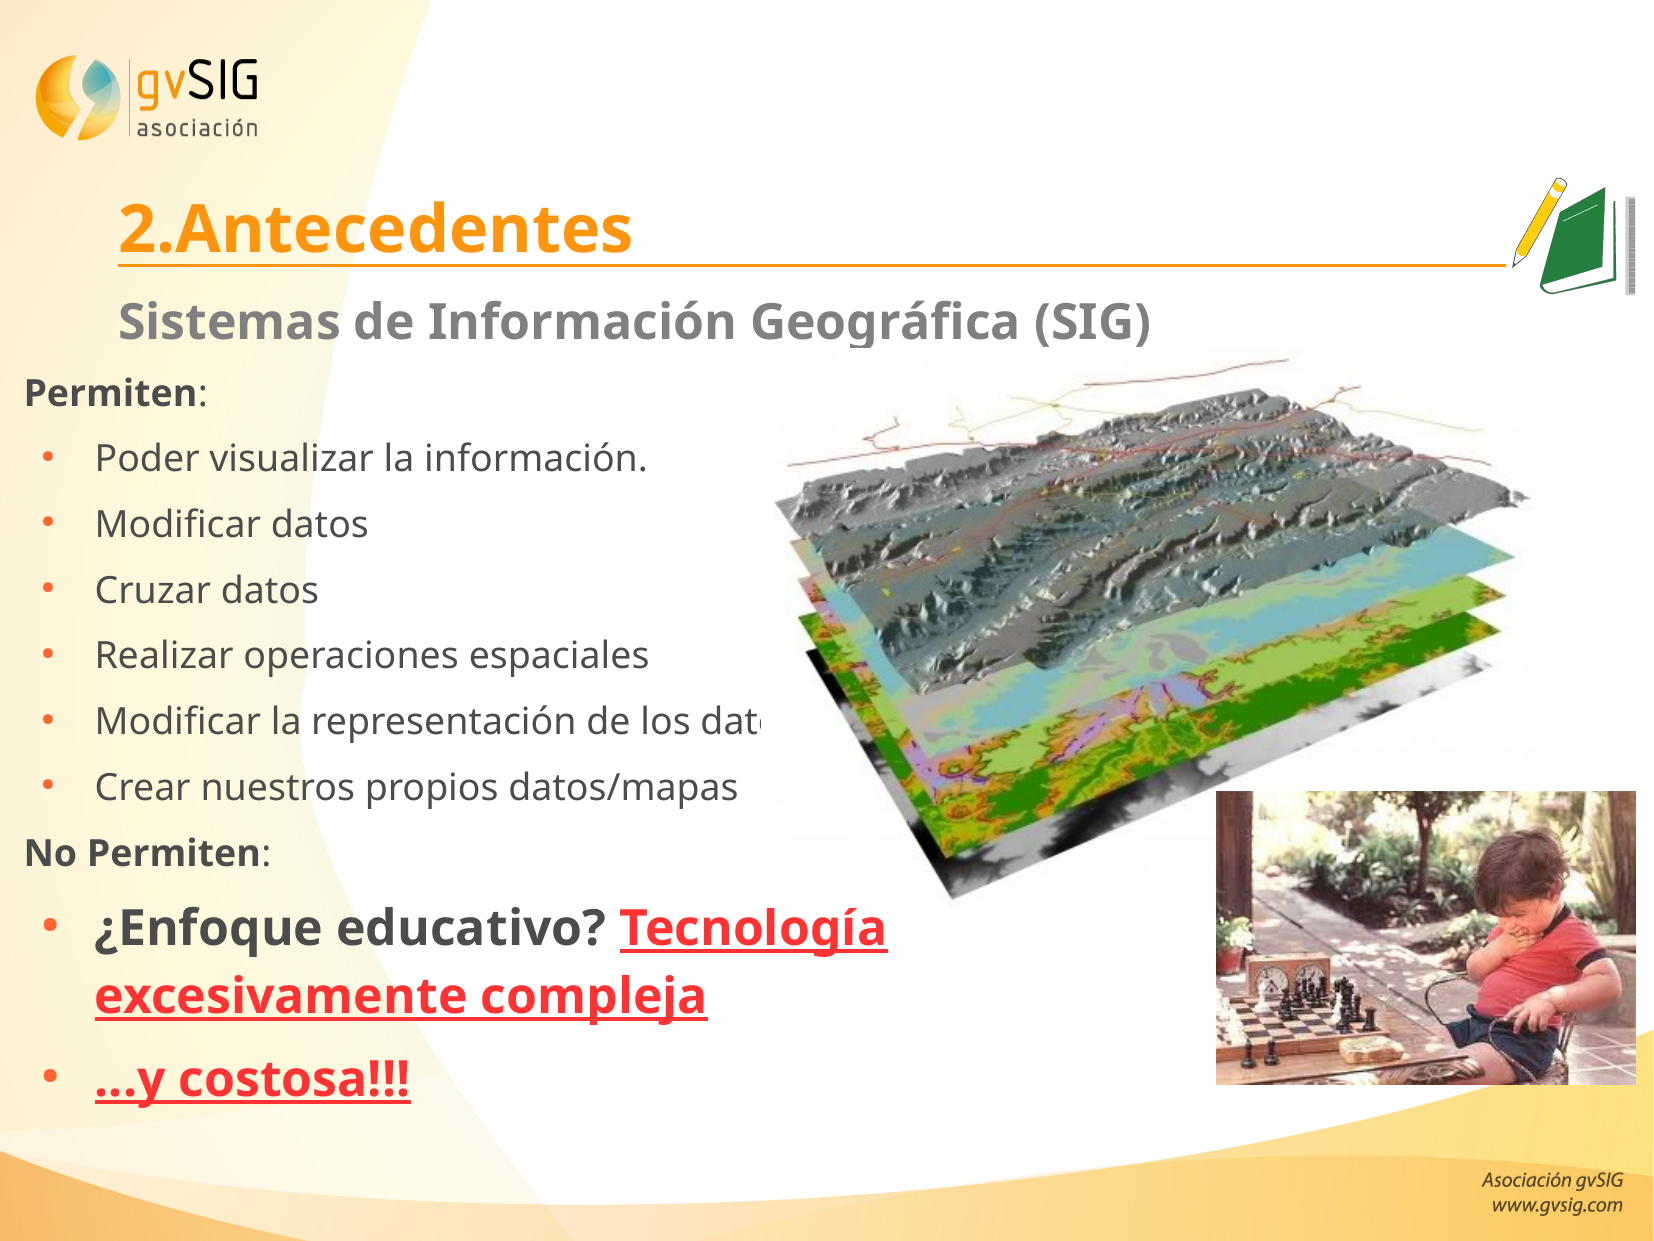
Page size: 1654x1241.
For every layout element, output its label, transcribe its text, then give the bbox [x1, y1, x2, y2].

title Sistemas de Información Geográfica (SIG) [118, 276, 1477, 365]
list Permiten: Poder visualizar la información. Modificar datos Cruzar datos Realizar operaciones espaciales Modificar la representación de los datos Crear nuestros propios datos/mapas No Permiten: ¿Enfoque educativo? Tecnología excesivamente compleja ...y costosa!!! [23, 366, 981, 1241]
title 2.Antecedentes [118, 177, 1511, 276]
picture [0, 0, 1654, 1241]
